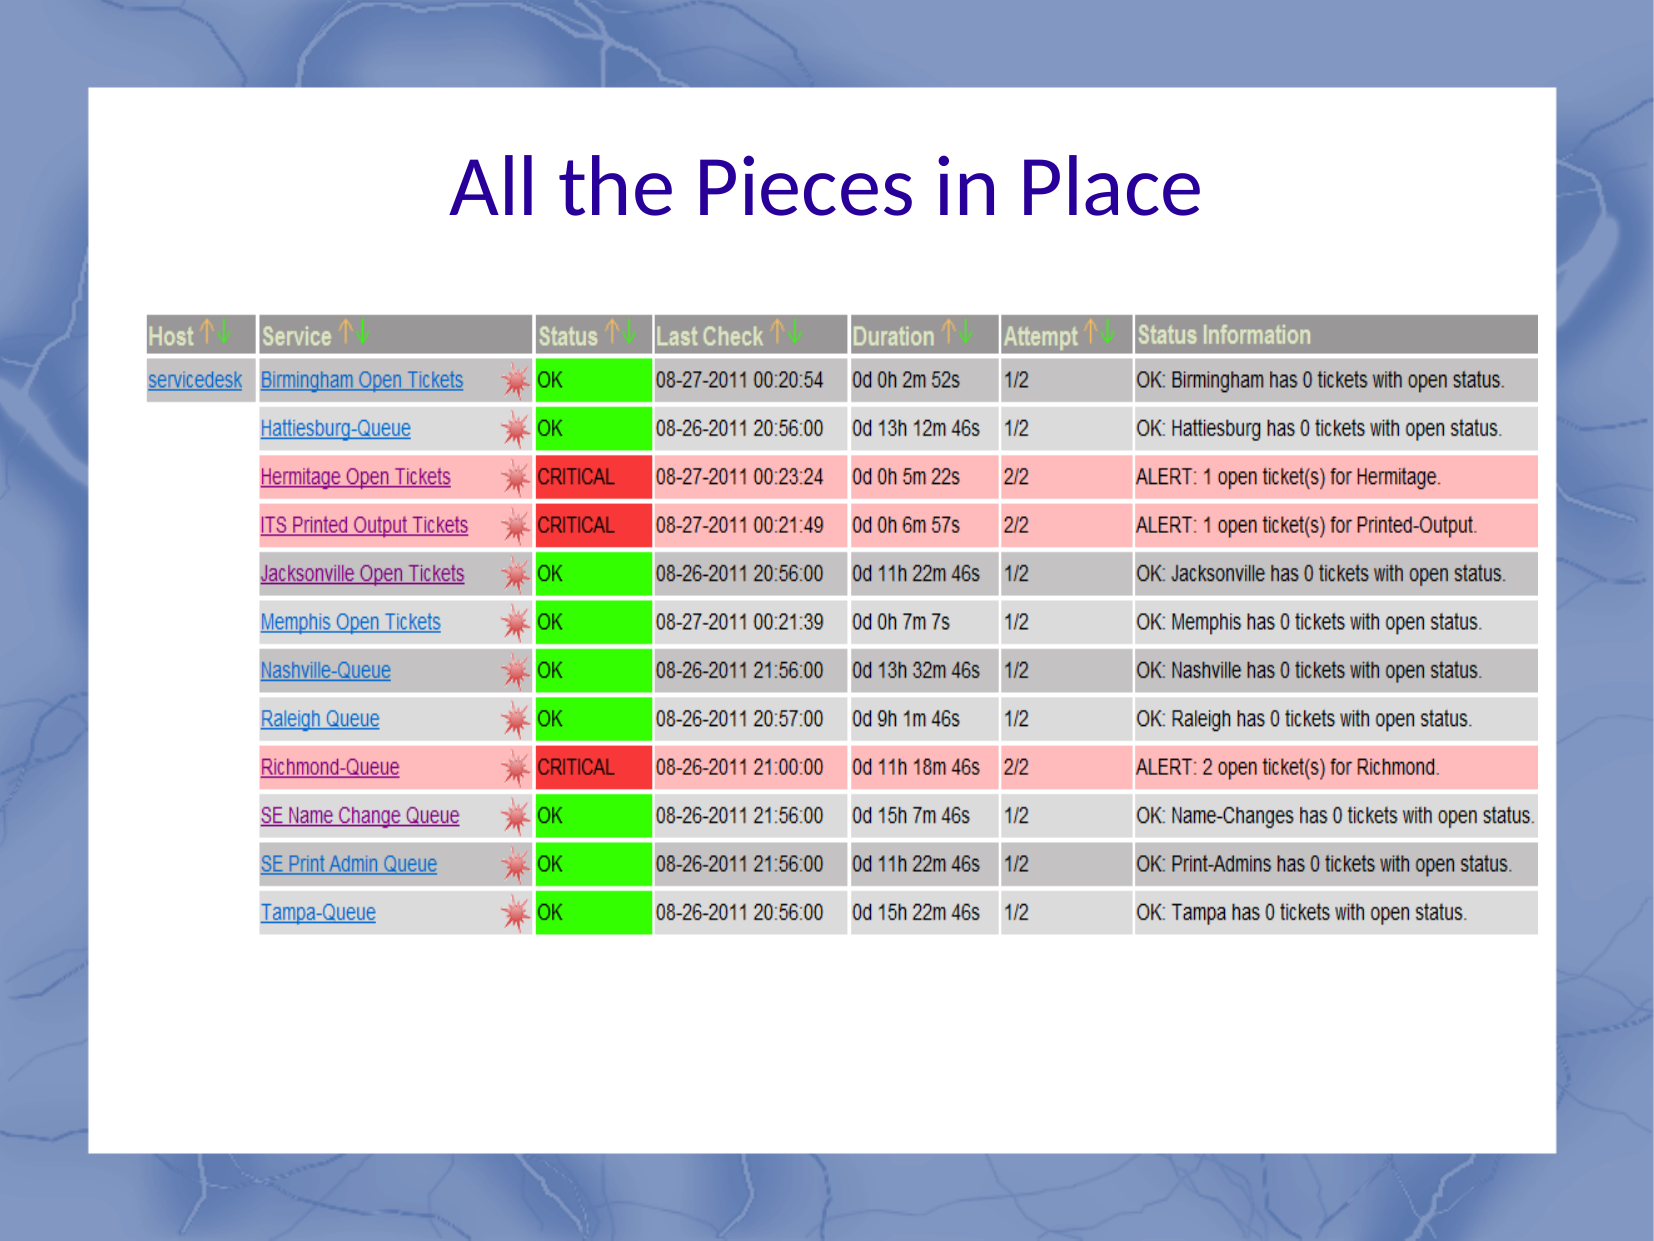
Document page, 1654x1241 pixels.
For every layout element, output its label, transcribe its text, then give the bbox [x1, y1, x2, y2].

picture [0, 0, 1654, 1241]
title All the Pieces in Place [118, 90, 1536, 298]
